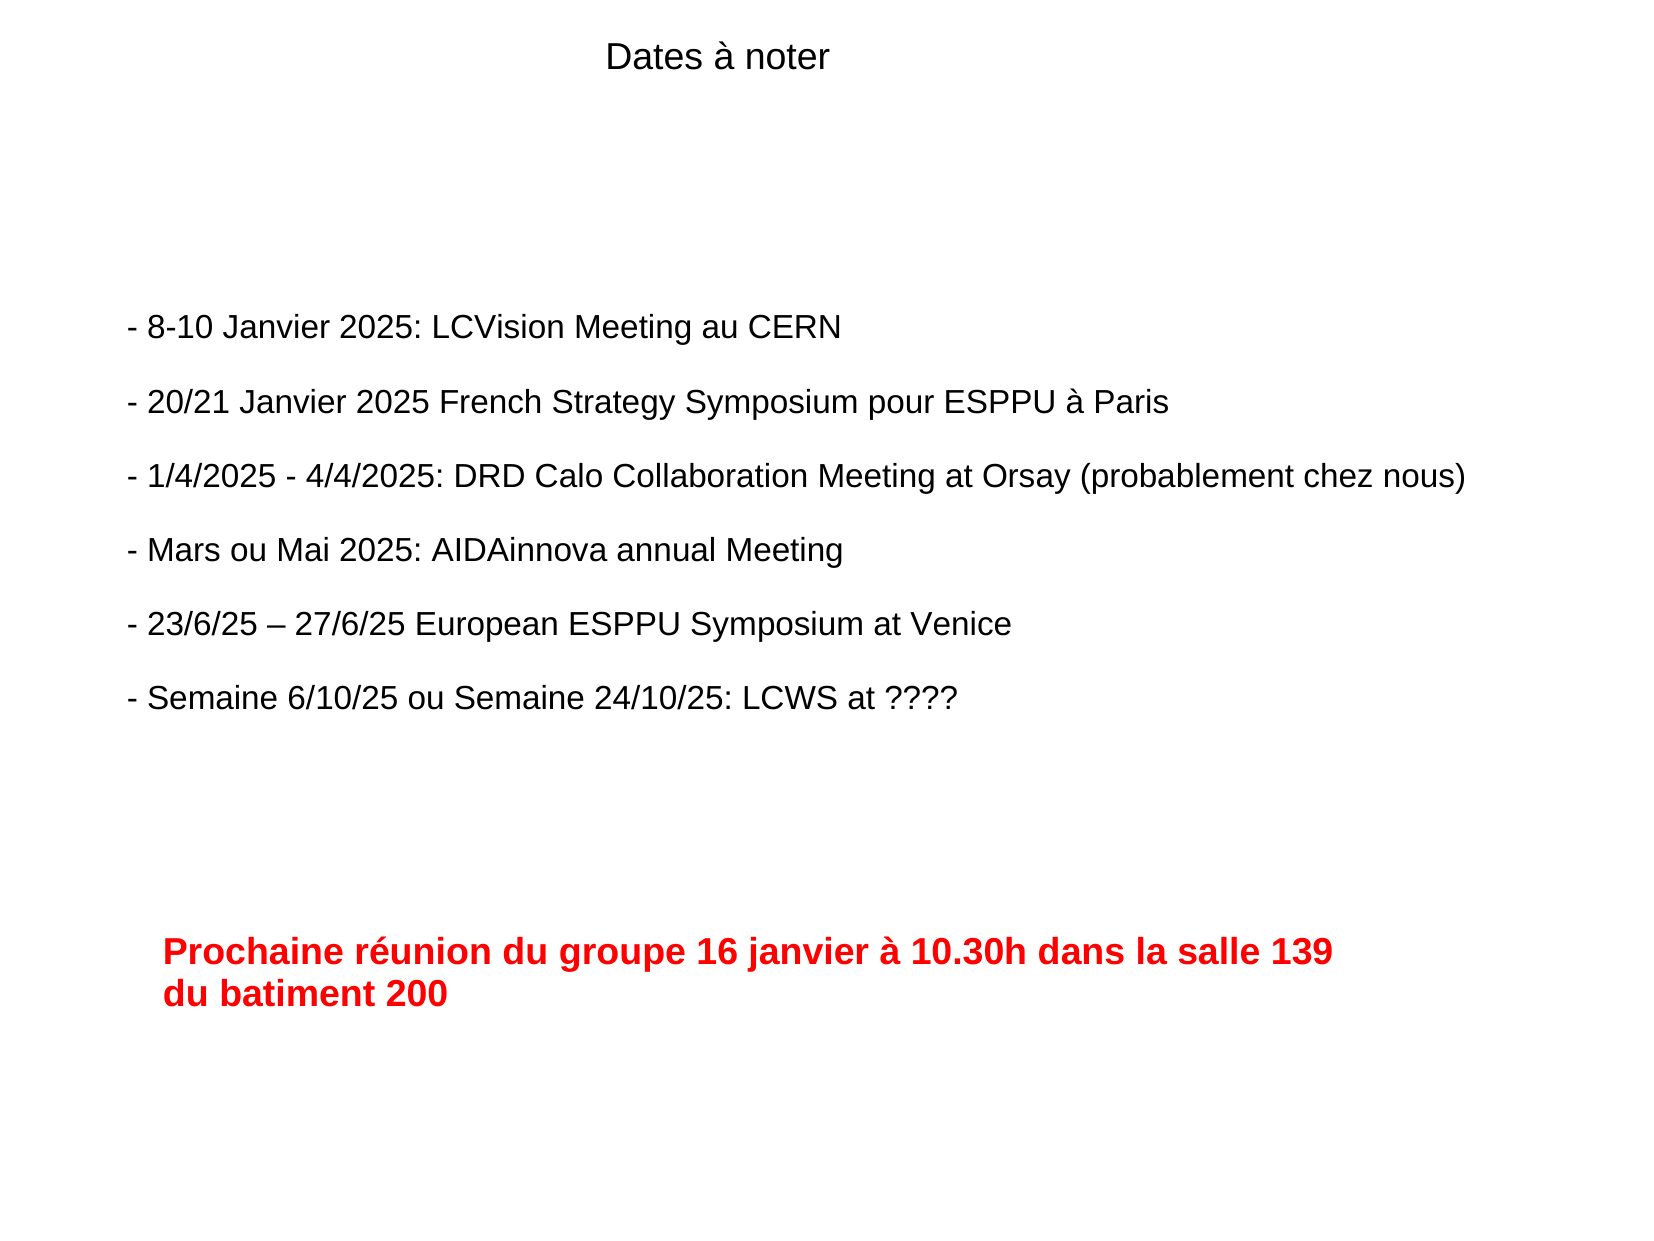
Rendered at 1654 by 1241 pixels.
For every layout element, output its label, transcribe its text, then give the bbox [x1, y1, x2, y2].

text_box Prochaine réunion du groupe 16 janvier à 10.30h dans la salle 139 du batiment 200 [148, 923, 1512, 981]
text_box - 8-10 Janvier 2025: LCVision Meeting au CERN - 20/21 Janvier 2025 French Strategy Symposium pour ESPPU à Paris - 1/4/2025 - 4/4/2025: DRD Calo Collaboration Meeting at Orsay (probablement chez nous) - Mars ou Mai 2025: AIDAinnova annual Meeting - 23/6/25 – 27/6/25 European ESPPU Symposium at Venice - Semaine 6/10/25 ou Semaine 24/10/25: LCWS at ???? [112, 76, 1371, 924]
text_box Dates à noter [590, 25, 846, 76]
